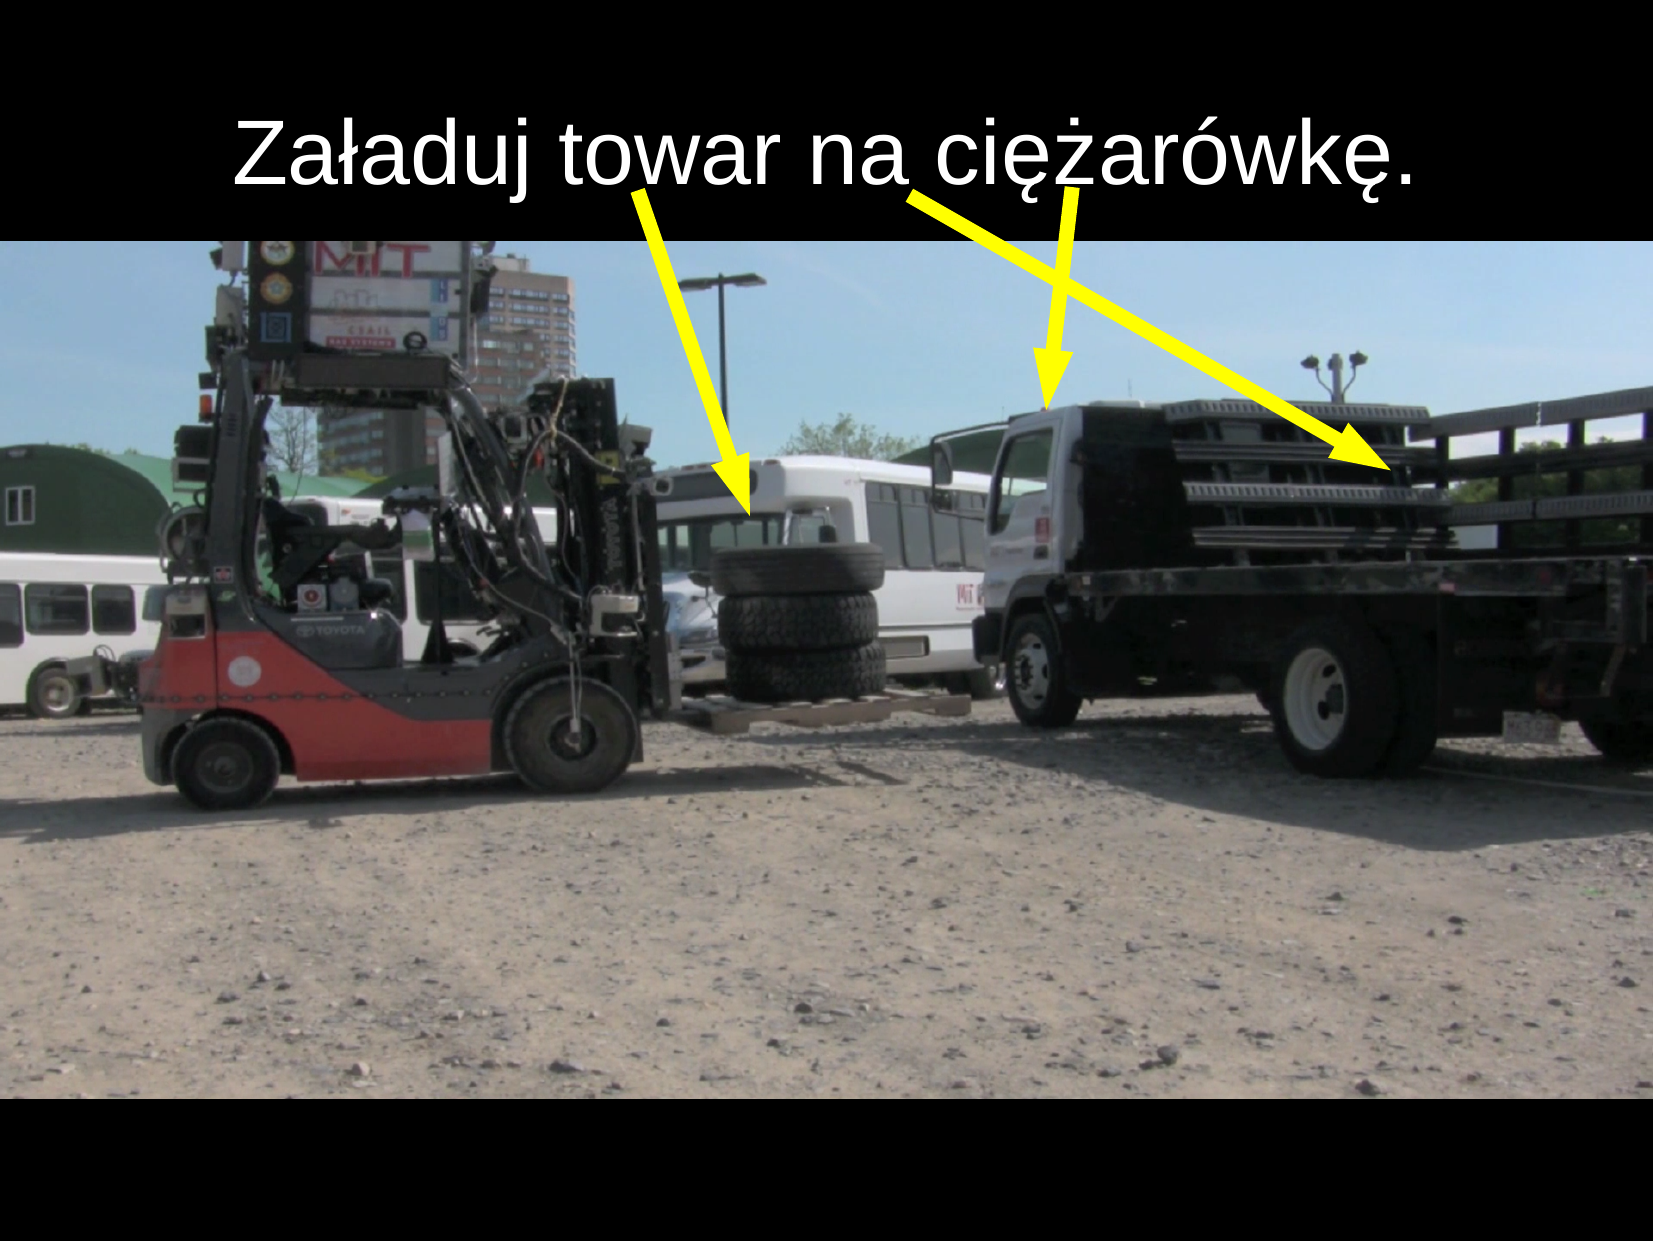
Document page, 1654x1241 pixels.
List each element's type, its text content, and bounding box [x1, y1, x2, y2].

title Załaduj towar na ciężarówkę. [82, 49, 1571, 257]
picture [0, 241, 1653, 1099]
picture [1035, 257, 1056, 269]
